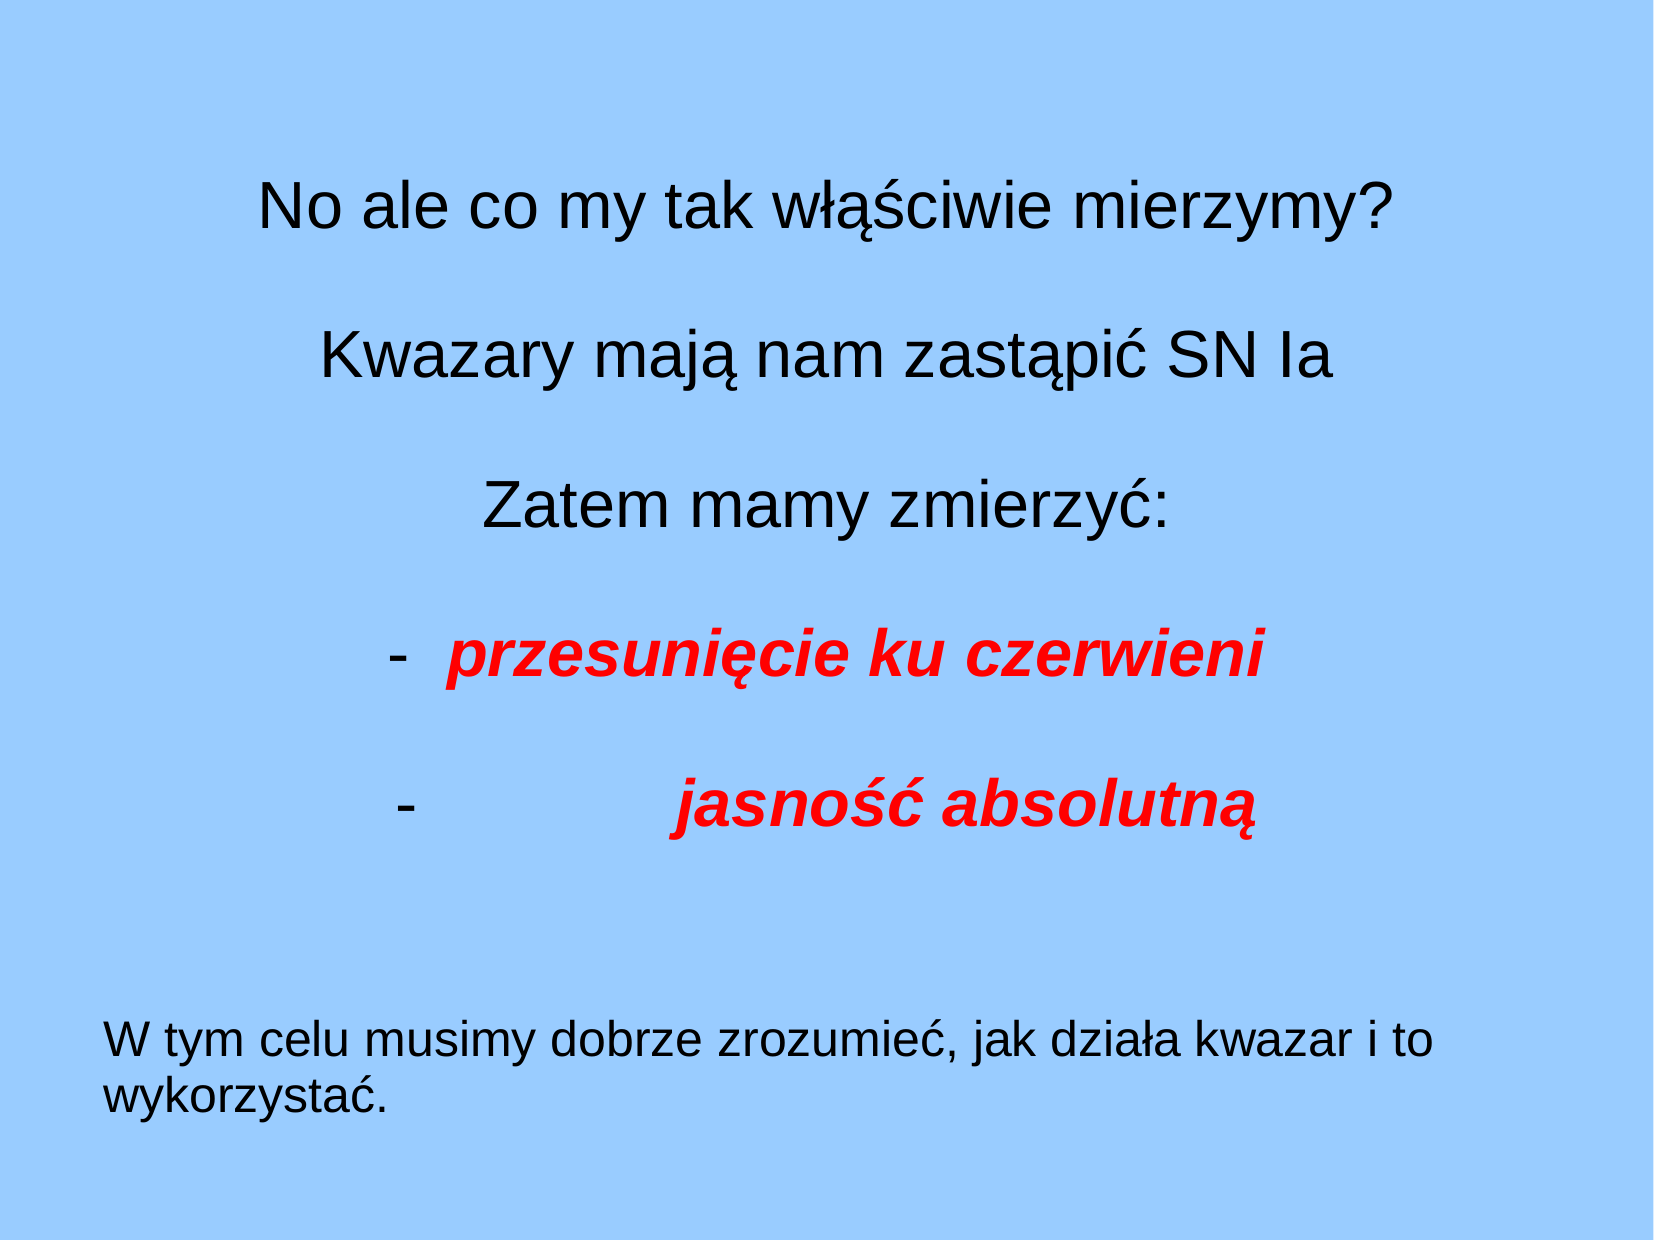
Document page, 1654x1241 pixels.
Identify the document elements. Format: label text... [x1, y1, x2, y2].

subtitle No ale co my tak włąściwie mierzymy? Kwazary mają nam zastąpić SN Ia Zatem mamy zmierzyć: - przesunięcie ku czerwieni - jasność absolutną [82, 49, 1571, 1109]
text_box W tym celu musimy dobrze zrozumieć, jak działa kwazar i to wykorzystać. [88, 1003, 1565, 1131]
